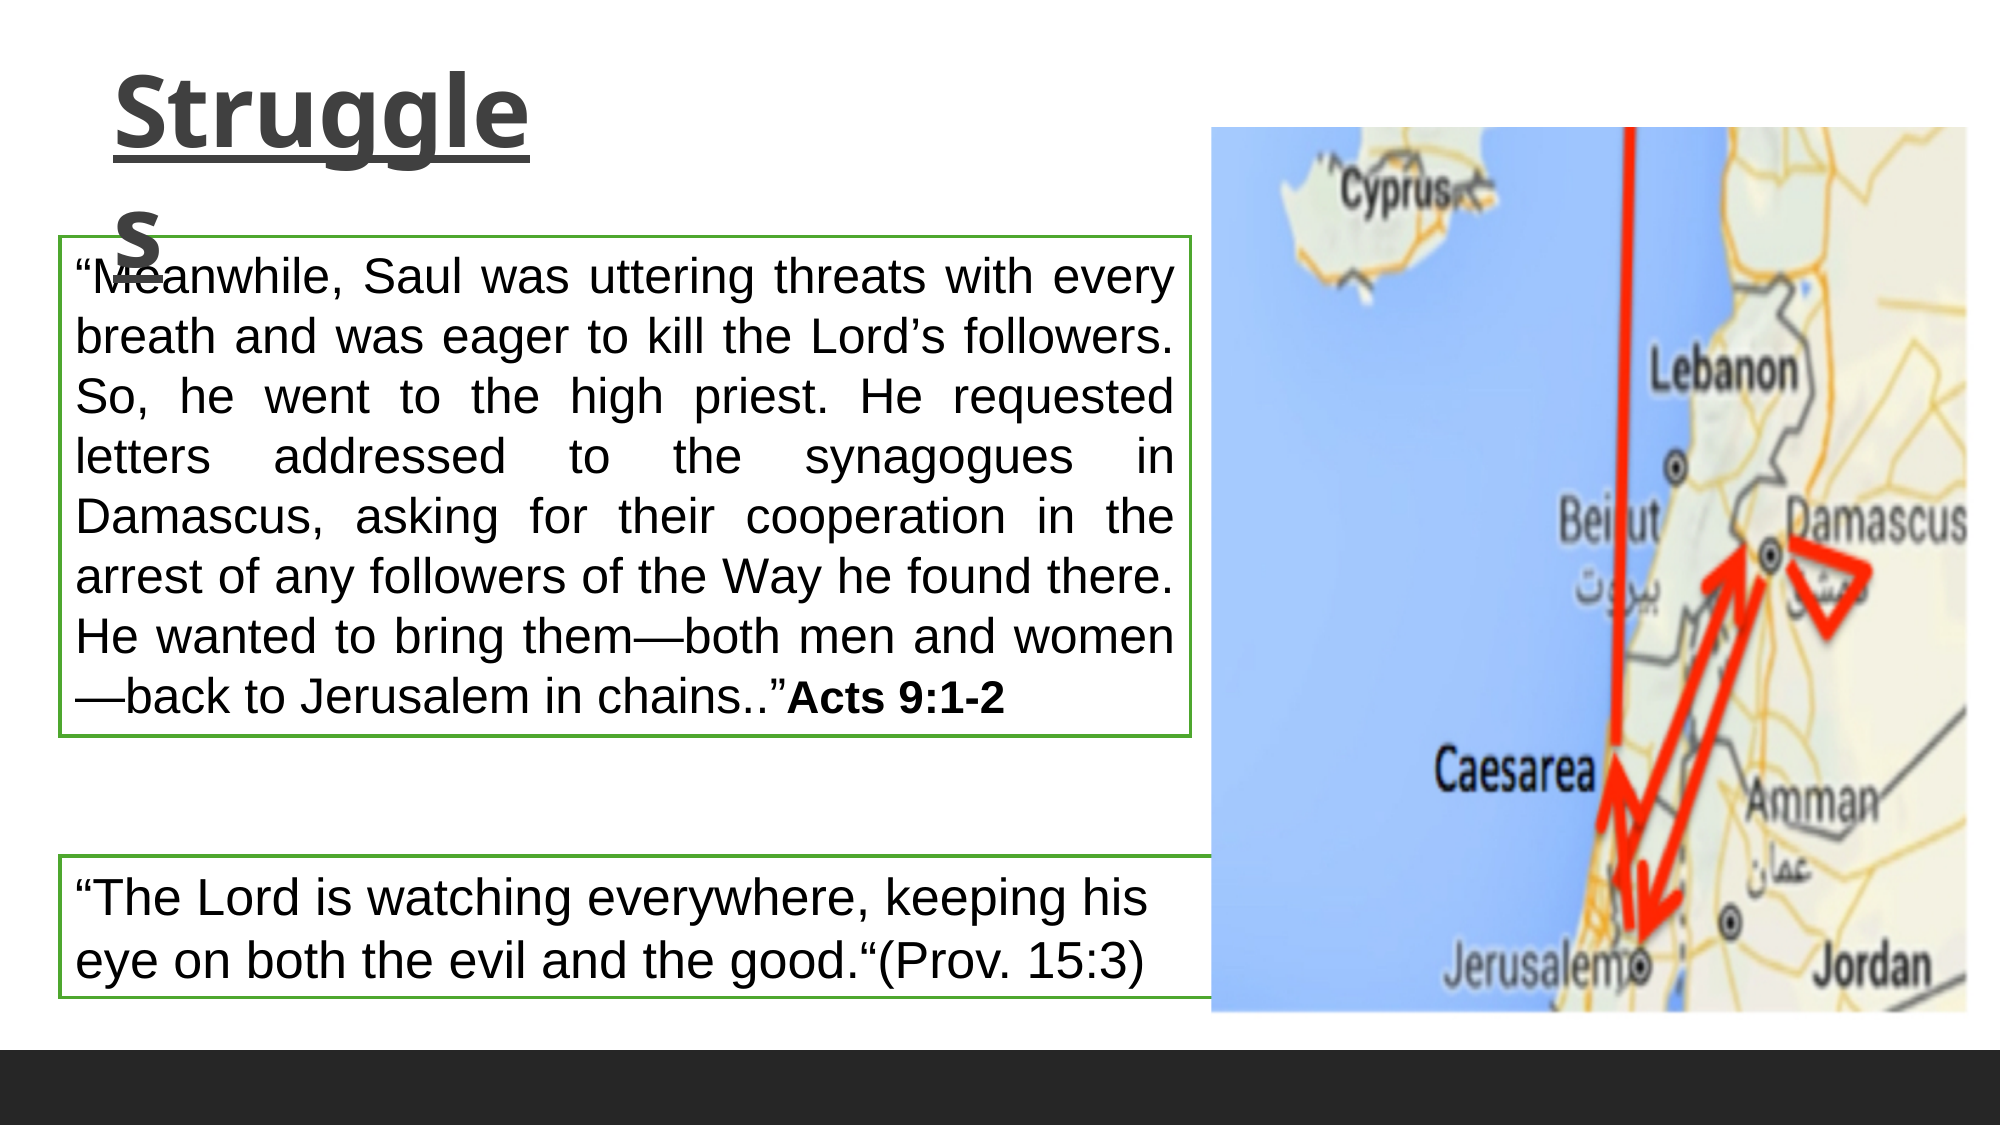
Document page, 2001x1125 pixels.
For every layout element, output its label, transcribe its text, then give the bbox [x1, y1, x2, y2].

picture [1211, 127, 1977, 1020]
text_box Struggles [98, 40, 567, 177]
text_box “The Lord is watching everywhere, keeping his eye on both the evil and the good.“(Prov. 15:3) [60, 856, 1211, 998]
text_box “Meanwhile, Saul was uttering threats with every breath and was eager to kill the Lord’s followers. So, he went to the high priest. He requested letters addressed to the synagogues in Damascus, asking for their cooperation in the arrest of any followers of the Way he found there. He wanted to bring them—both men and women—back to Jerusalem in chains..”Acts 9:1-2 [60, 236, 1191, 736]
